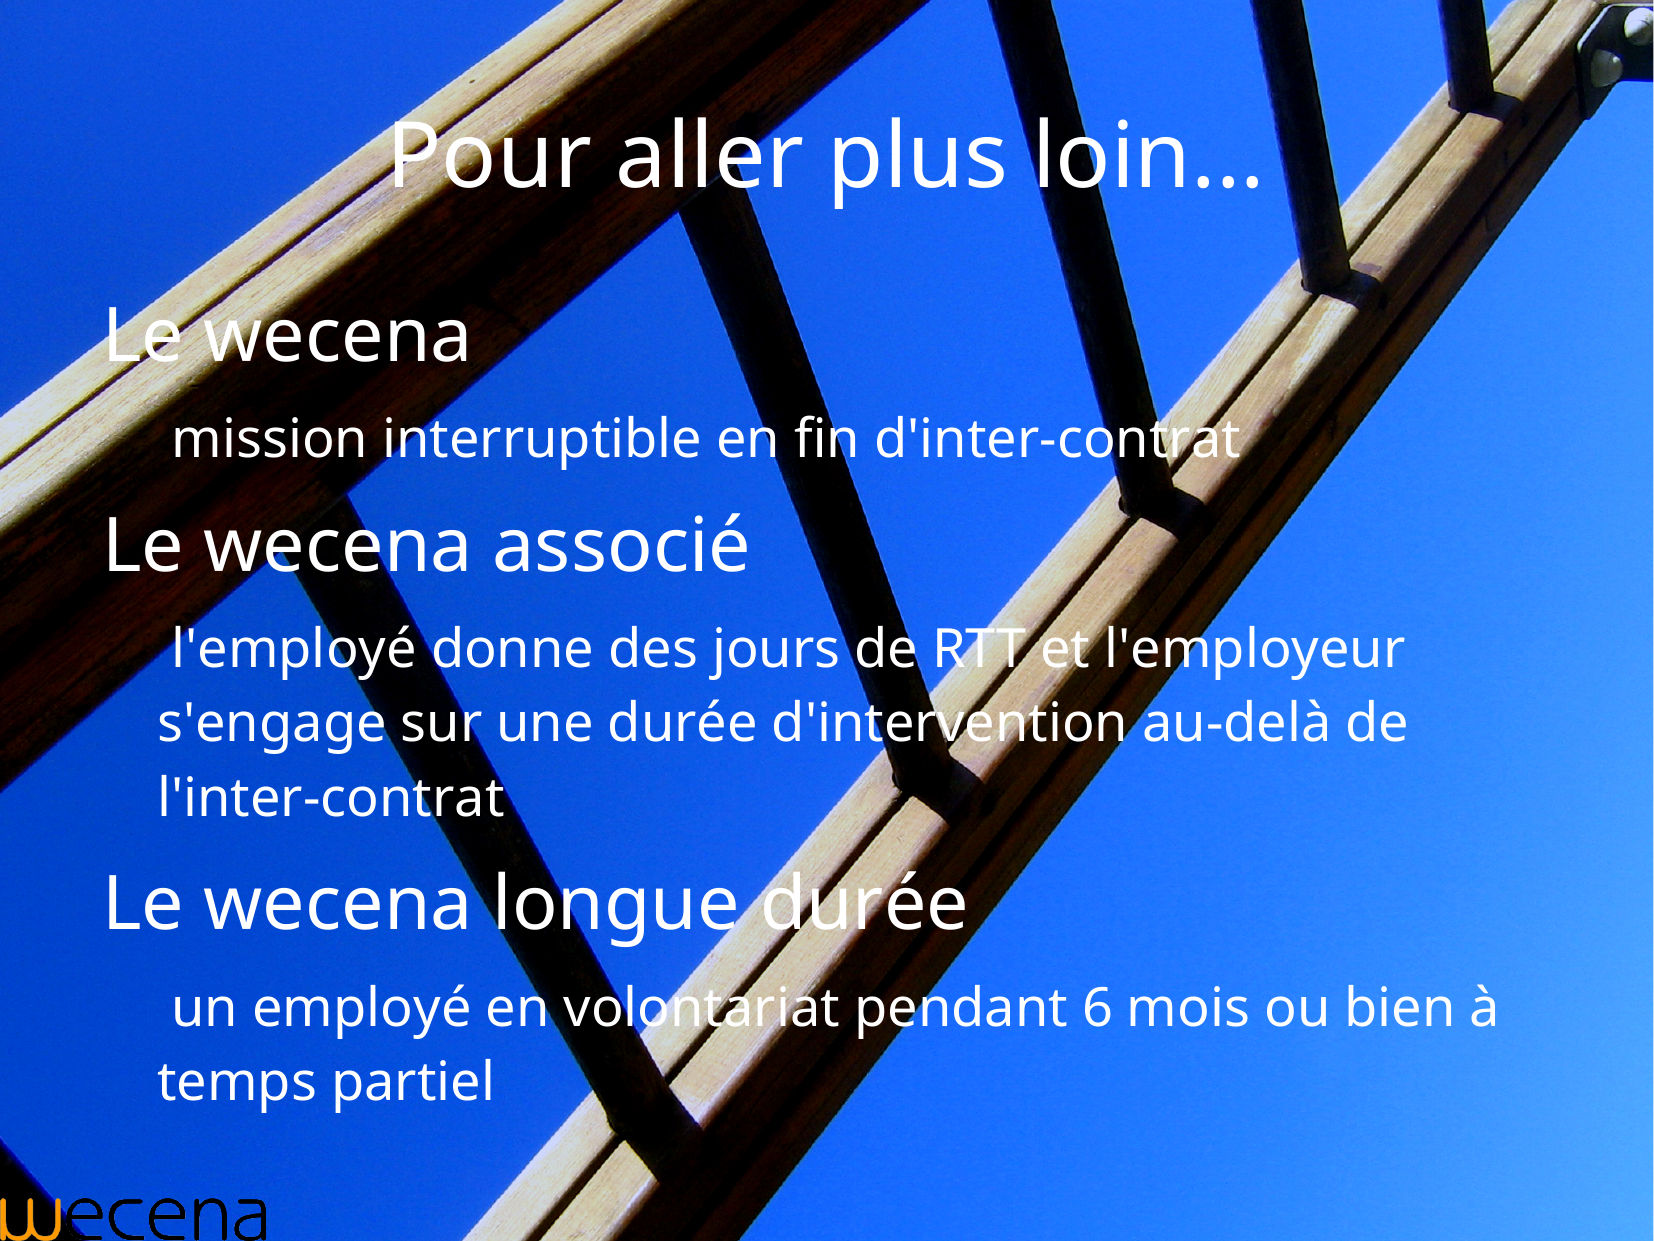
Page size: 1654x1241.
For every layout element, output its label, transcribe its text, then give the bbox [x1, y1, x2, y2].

picture [0, 0, 1654, 1241]
title Pour aller plus loin... [82, 22, 1571, 283]
subtitle Le wecena mission interruptible en fin d'inter-contrat Le wecena associé l'employé donne des jours de RTT et l'employeur s'engage sur une durée d'intervention au-delà de l'inter-contrat Le wecena longue durée un employé en volontariat pendant 6 mois ou bien à temps partiel [82, 295, 1571, 1101]
